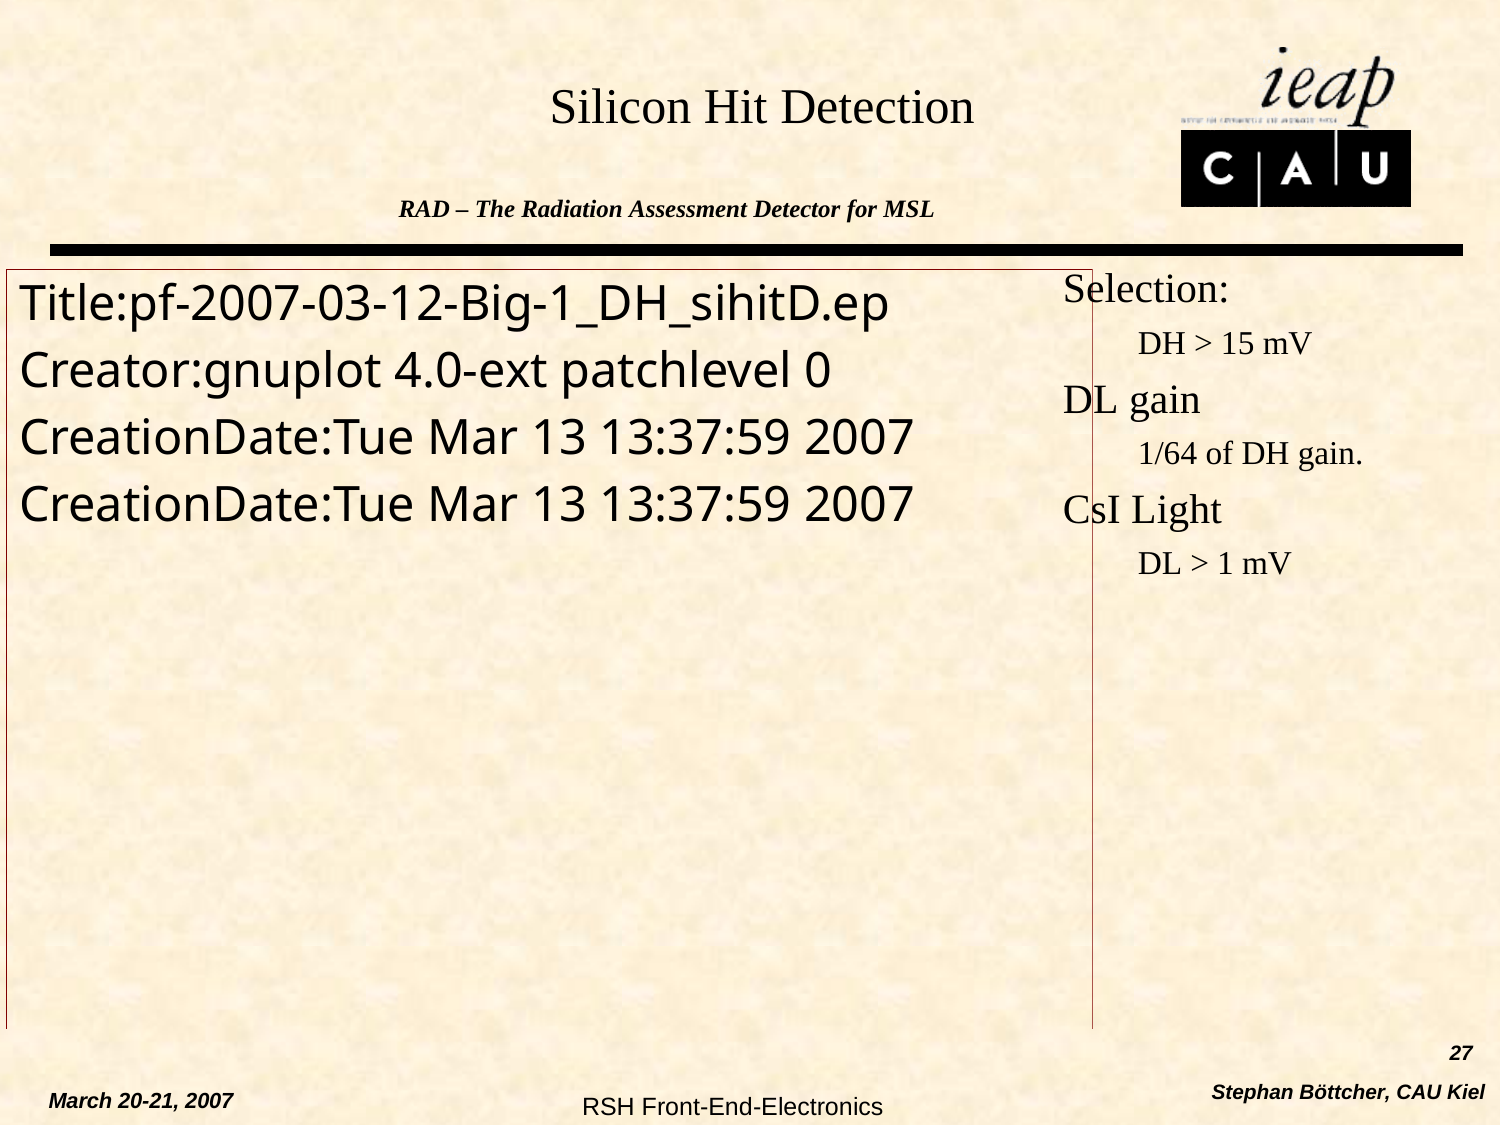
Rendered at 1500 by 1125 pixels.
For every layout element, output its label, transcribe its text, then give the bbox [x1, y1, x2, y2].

picture [0, 0, 1500, 1125]
title Silicon Hit Detection [299, 15, 1225, 197]
list Selection: DH > 15 mV DL gain 1/64 of DH gain. CsI Light DL > 1 mV [1062, 265, 1500, 994]
